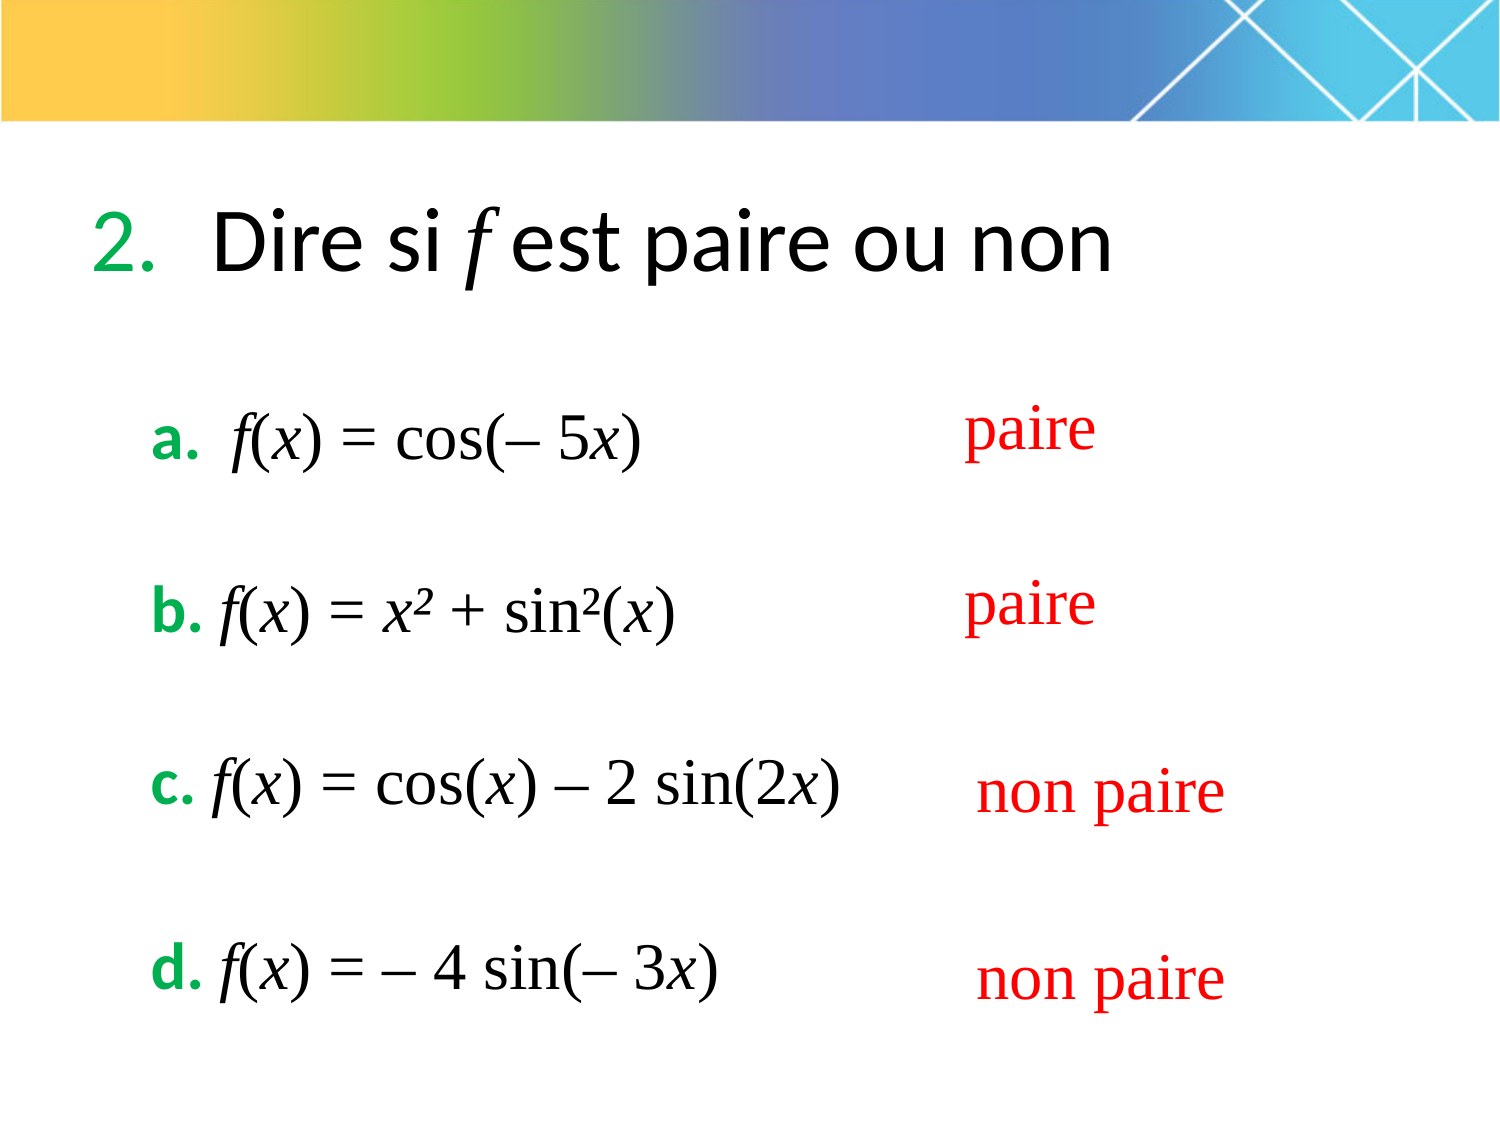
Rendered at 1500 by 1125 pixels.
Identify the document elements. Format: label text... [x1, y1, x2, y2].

title Dire si f est paire ou non [75, 164, 1426, 305]
text_box a. f(x) = cos(– 5x) b. f(x) = x² + sin²(x) c. f(x) = cos(x) – 2 sin(2x) d. f(x) = – 4 sin(– 3x) [135, 385, 950, 1011]
text_box non paire [960, 738, 1325, 834]
text_box paire [949, 550, 1313, 646]
picture [0, 0, 1500, 123]
text_box non paire [960, 925, 1325, 1021]
text_box paire [949, 375, 1313, 471]
